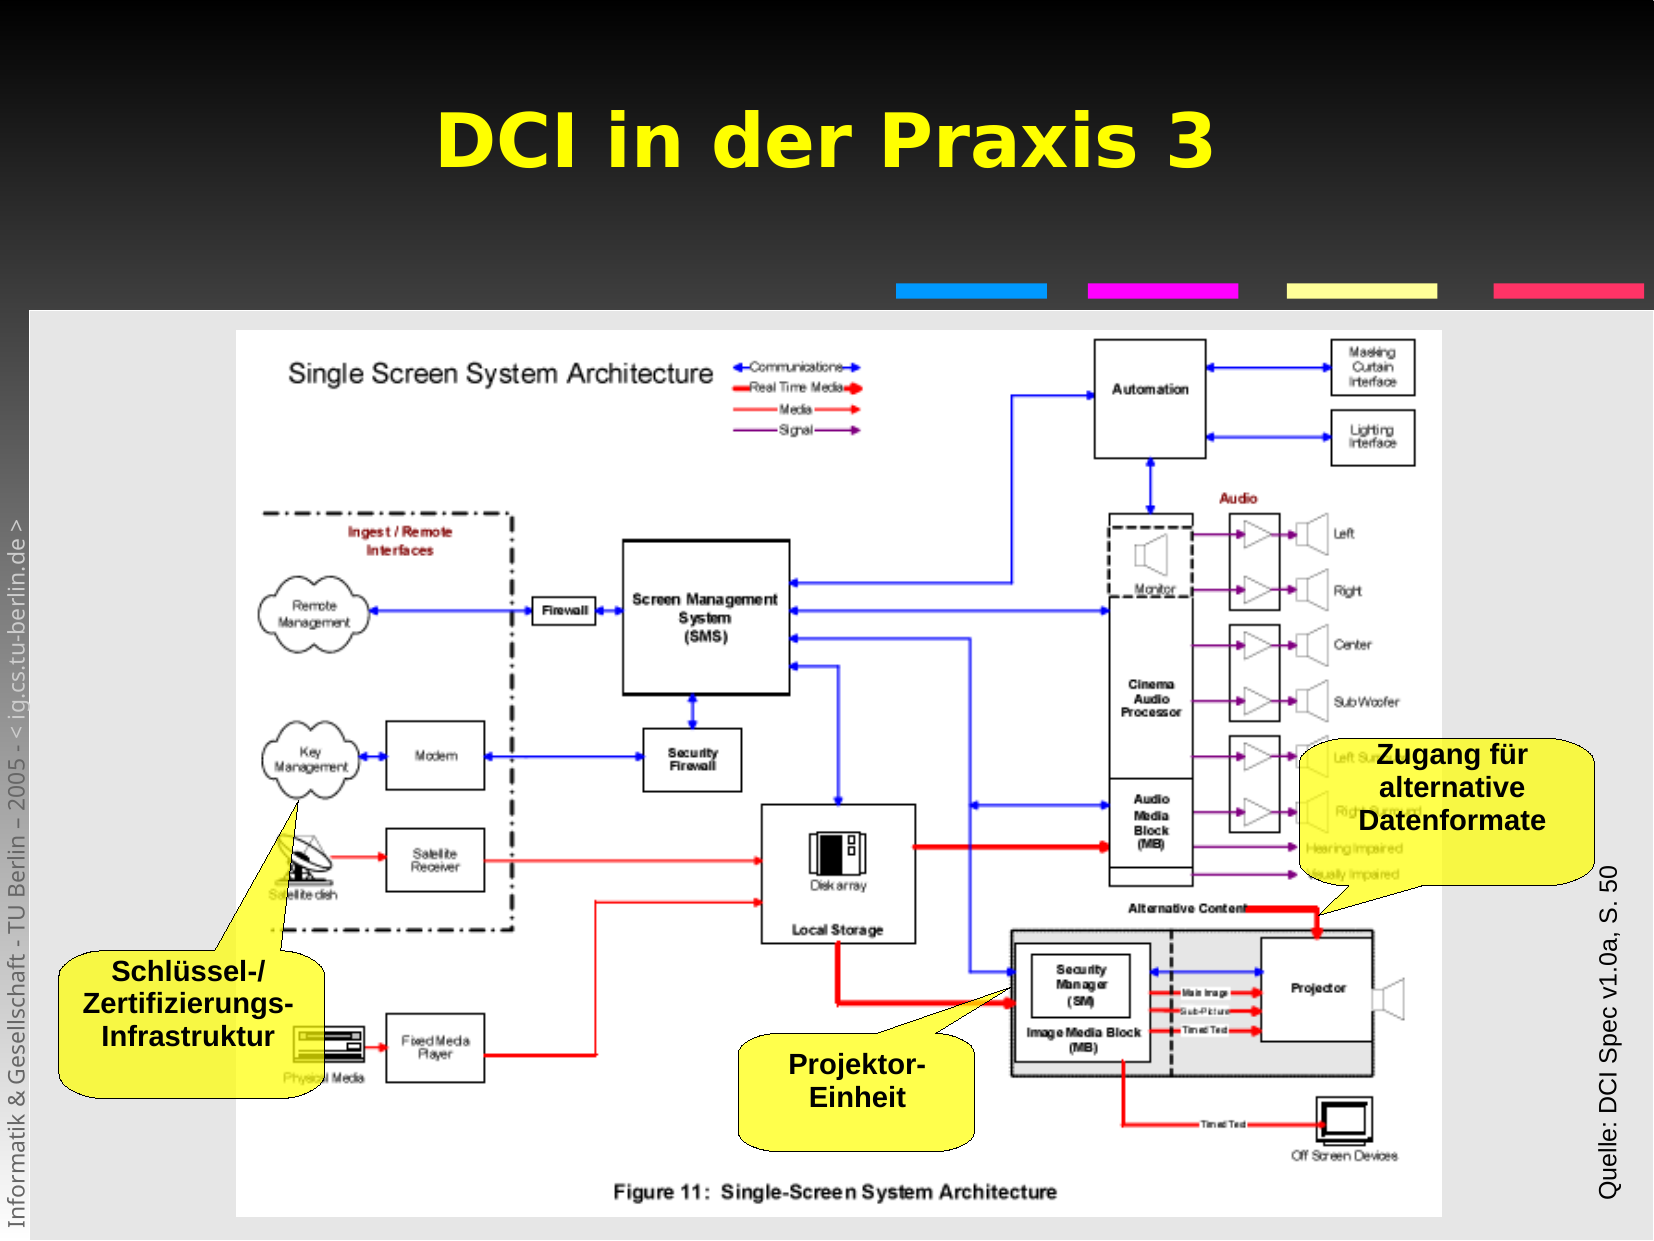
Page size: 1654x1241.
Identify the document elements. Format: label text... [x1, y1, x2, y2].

text_box Quelle: DCI Spec v1.0a, S. 50 [1593, 865, 1623, 1201]
title DCI in der Praxis 3 [88, 37, 1565, 246]
text_box [1299, 738, 1595, 916]
text_box Zugang für alternative Datenformate [1358, 738, 1547, 839]
text_box [738, 987, 1011, 1152]
text_box Projektor- Einheit [785, 1045, 930, 1119]
picture [236, 330, 1442, 1217]
text_box [58, 800, 325, 1099]
text_box Schlüssel-/ Zertifizierungs- Infrastruktur [82, 954, 295, 1056]
